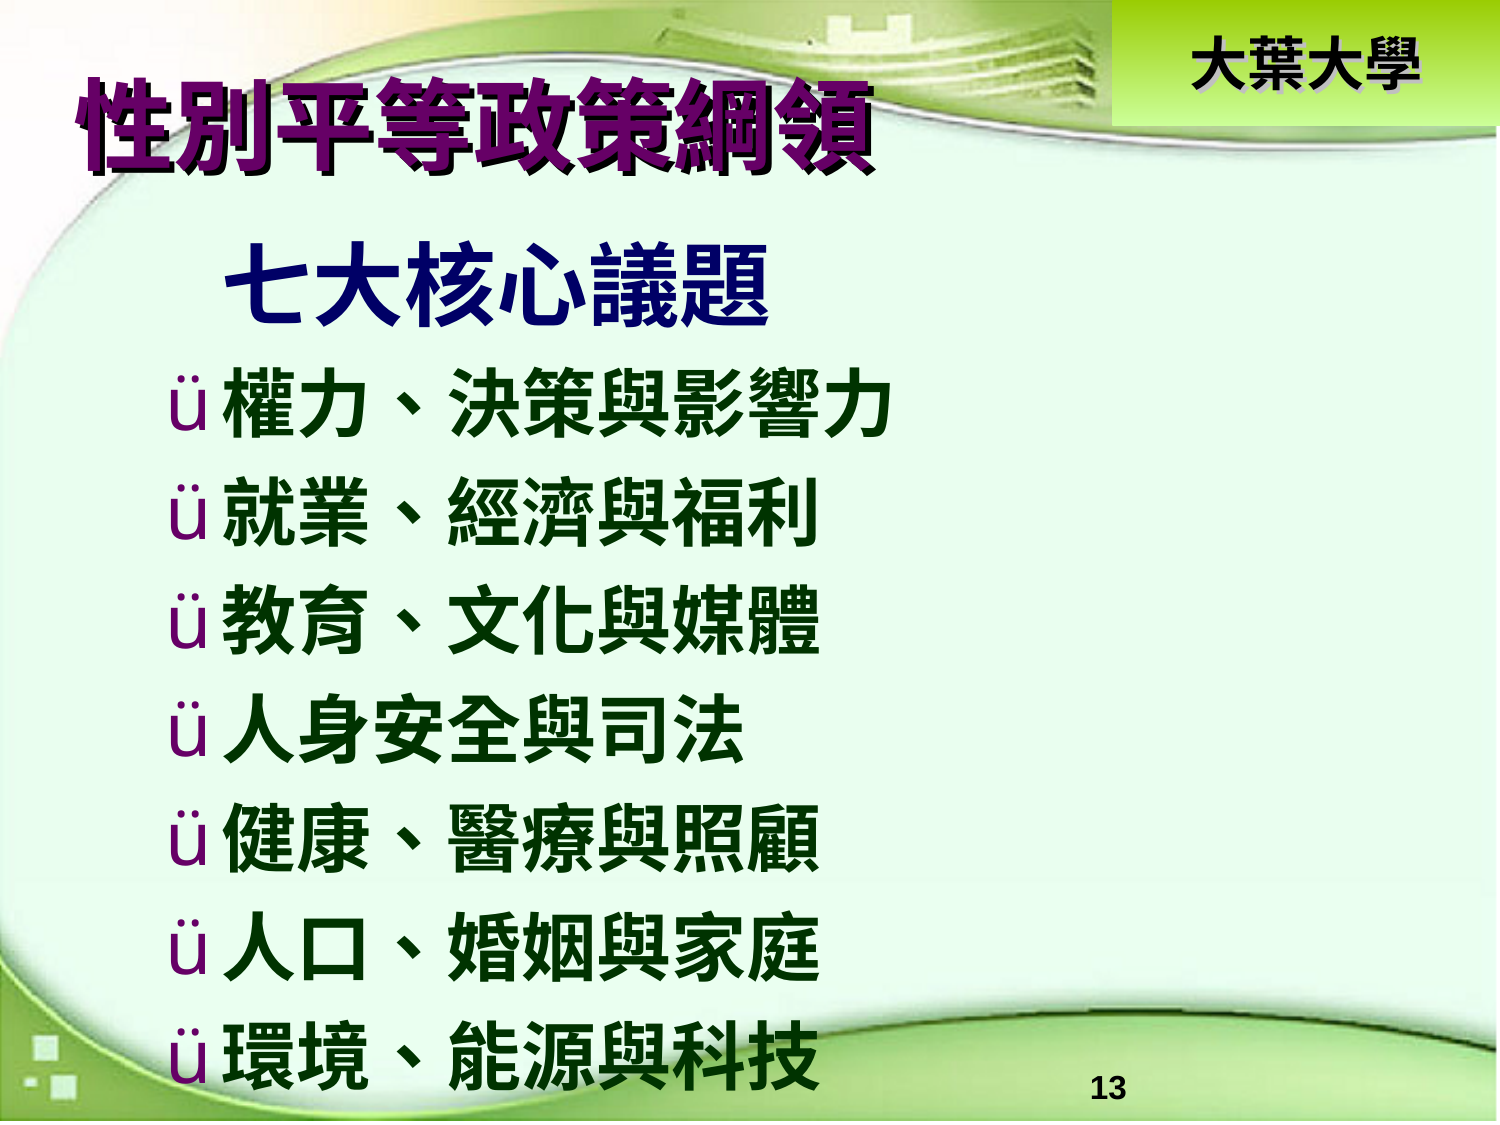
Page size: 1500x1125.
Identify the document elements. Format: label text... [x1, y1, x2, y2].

list 七大核心議題 權力、決策與影響力 就業、經濟與福利 教育、文化與媒體 人身安全與司法 健康、醫療與照顧 人口、婚姻與家庭 環境、能源與科技 [150, 220, 1500, 1125]
title 性別平等政策綱領 [41, 54, 906, 243]
